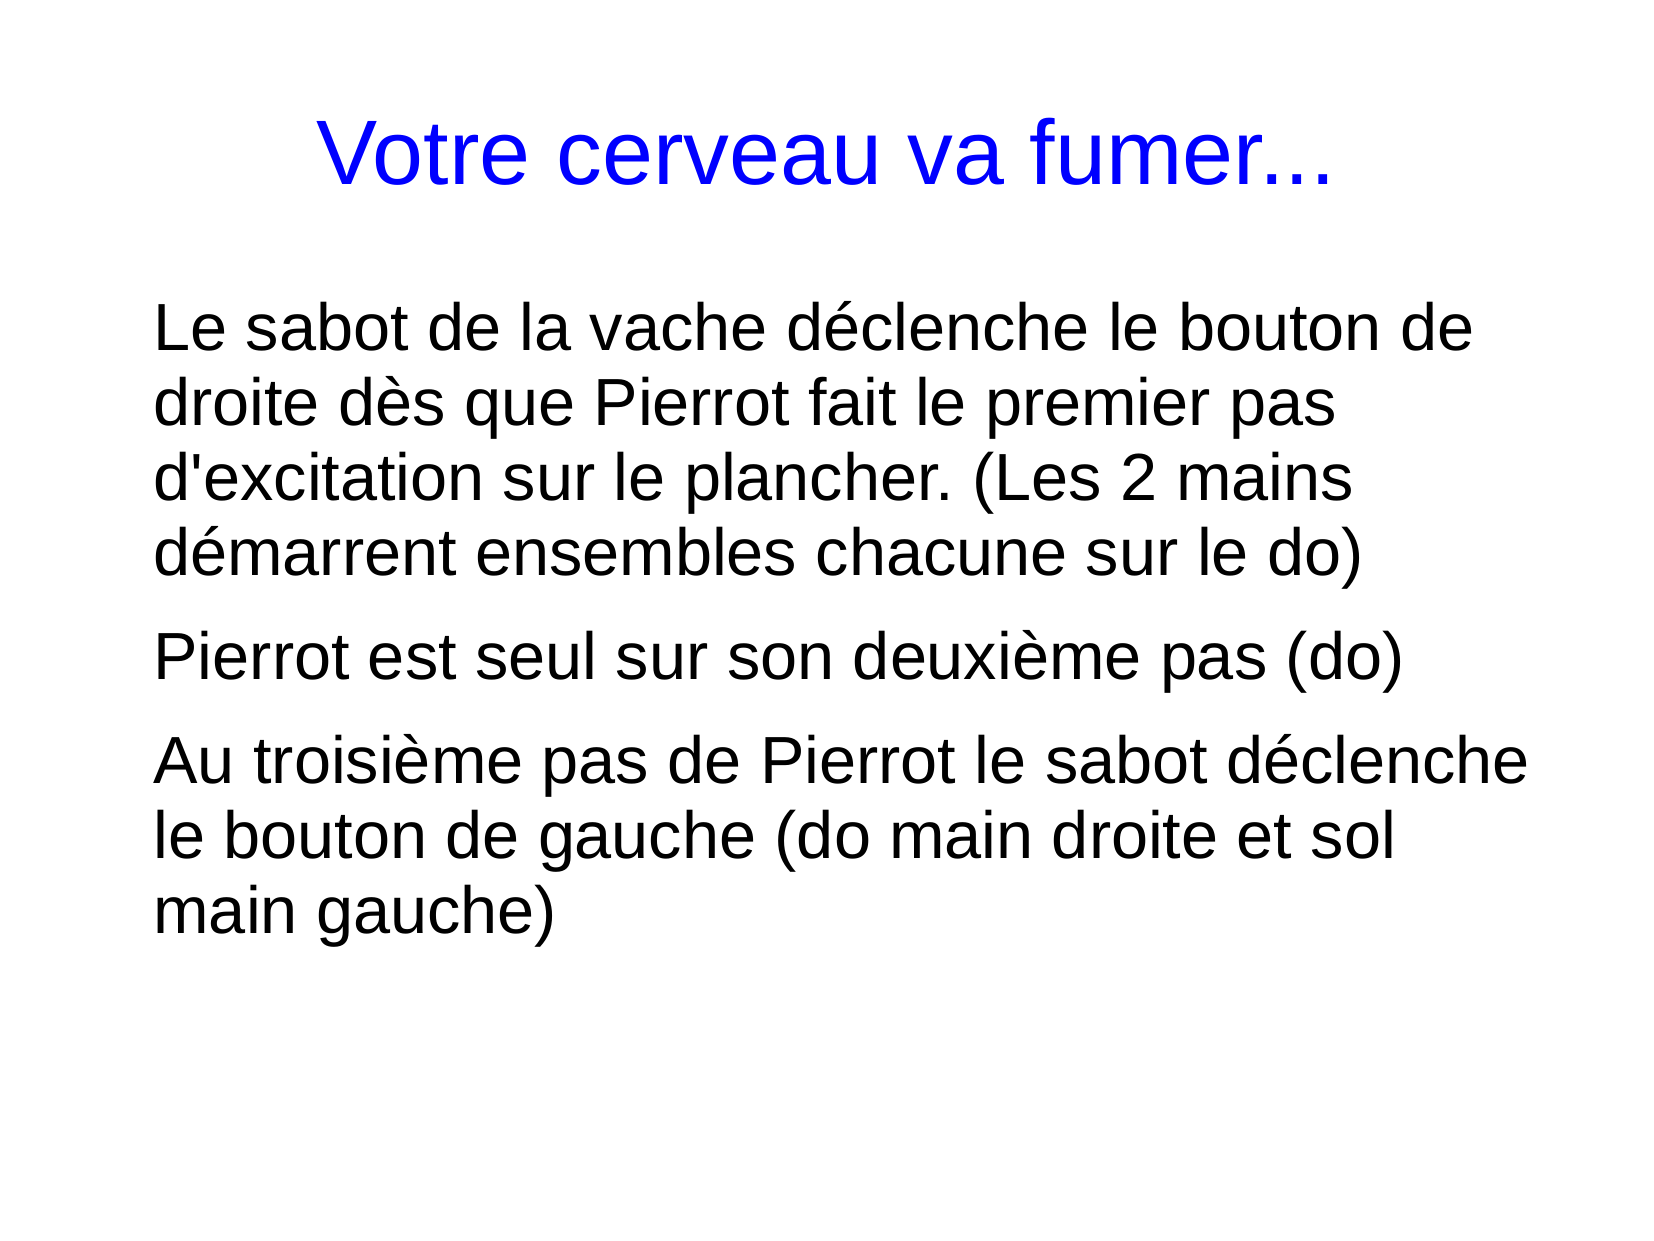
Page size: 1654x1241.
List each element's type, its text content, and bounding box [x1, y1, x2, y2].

title Votre cerveau va fumer... [82, 49, 1571, 257]
list Le sabot de la vache déclenche le bouton de droite dès que Pierrot fait le premier pas d'excitation sur le plancher. (Les 2 mains démarrent ensembles chacune sur le do) Pierrot est seul sur son deuxième pas (do) Au troisième pas de Pierrot le sabot déclenche le bouton de gauche (do main droite et sol main gauche) [82, 290, 1538, 1010]
